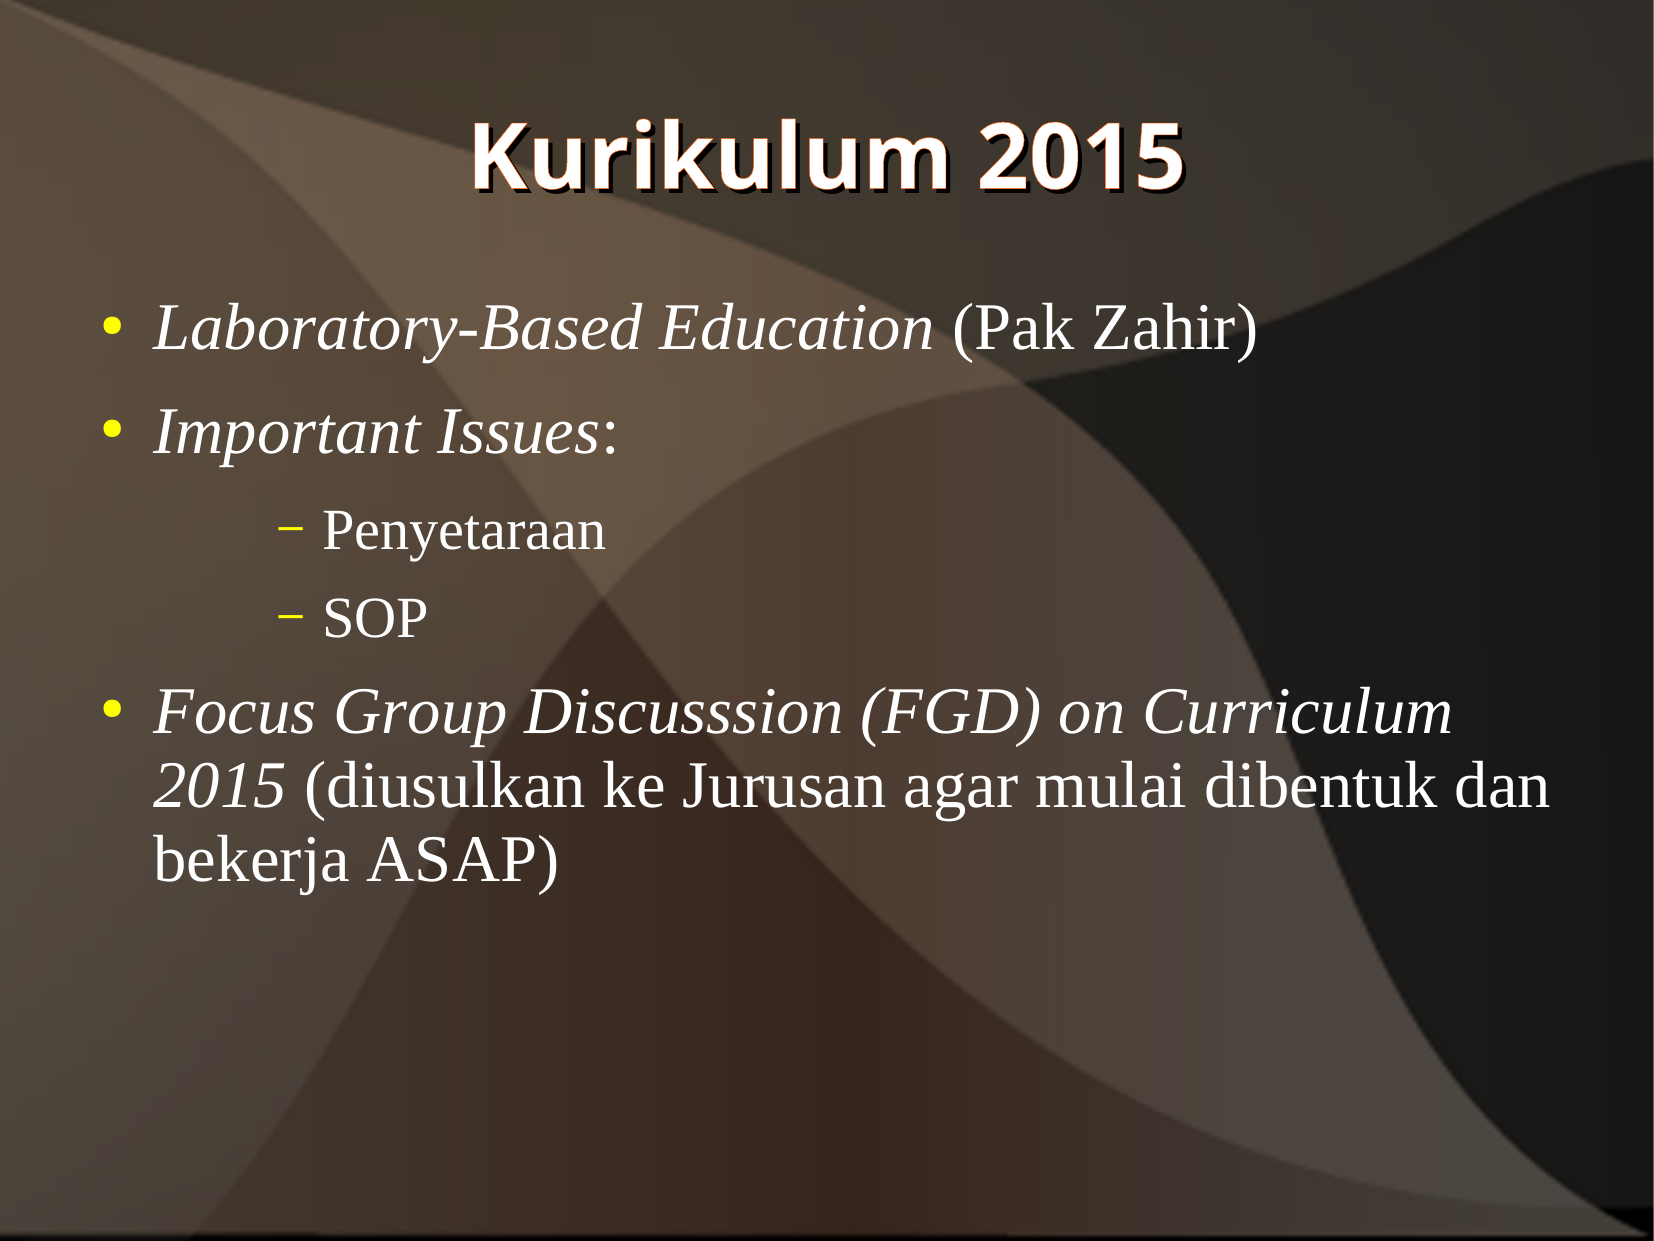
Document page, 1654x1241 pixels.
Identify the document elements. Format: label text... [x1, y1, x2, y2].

title Kurikulum 2015 [82, 49, 1571, 257]
picture [0, 0, 1654, 1241]
list Laboratory-Based Education (Pak Zahir) Important Issues: Penyetaraan SOP Focus Group Discusssion (FGD) on Curriculum 2015 (diusulkan ke Jurusan agar mulai dibentuk dan bekerja ASAP) [82, 290, 1571, 1010]
